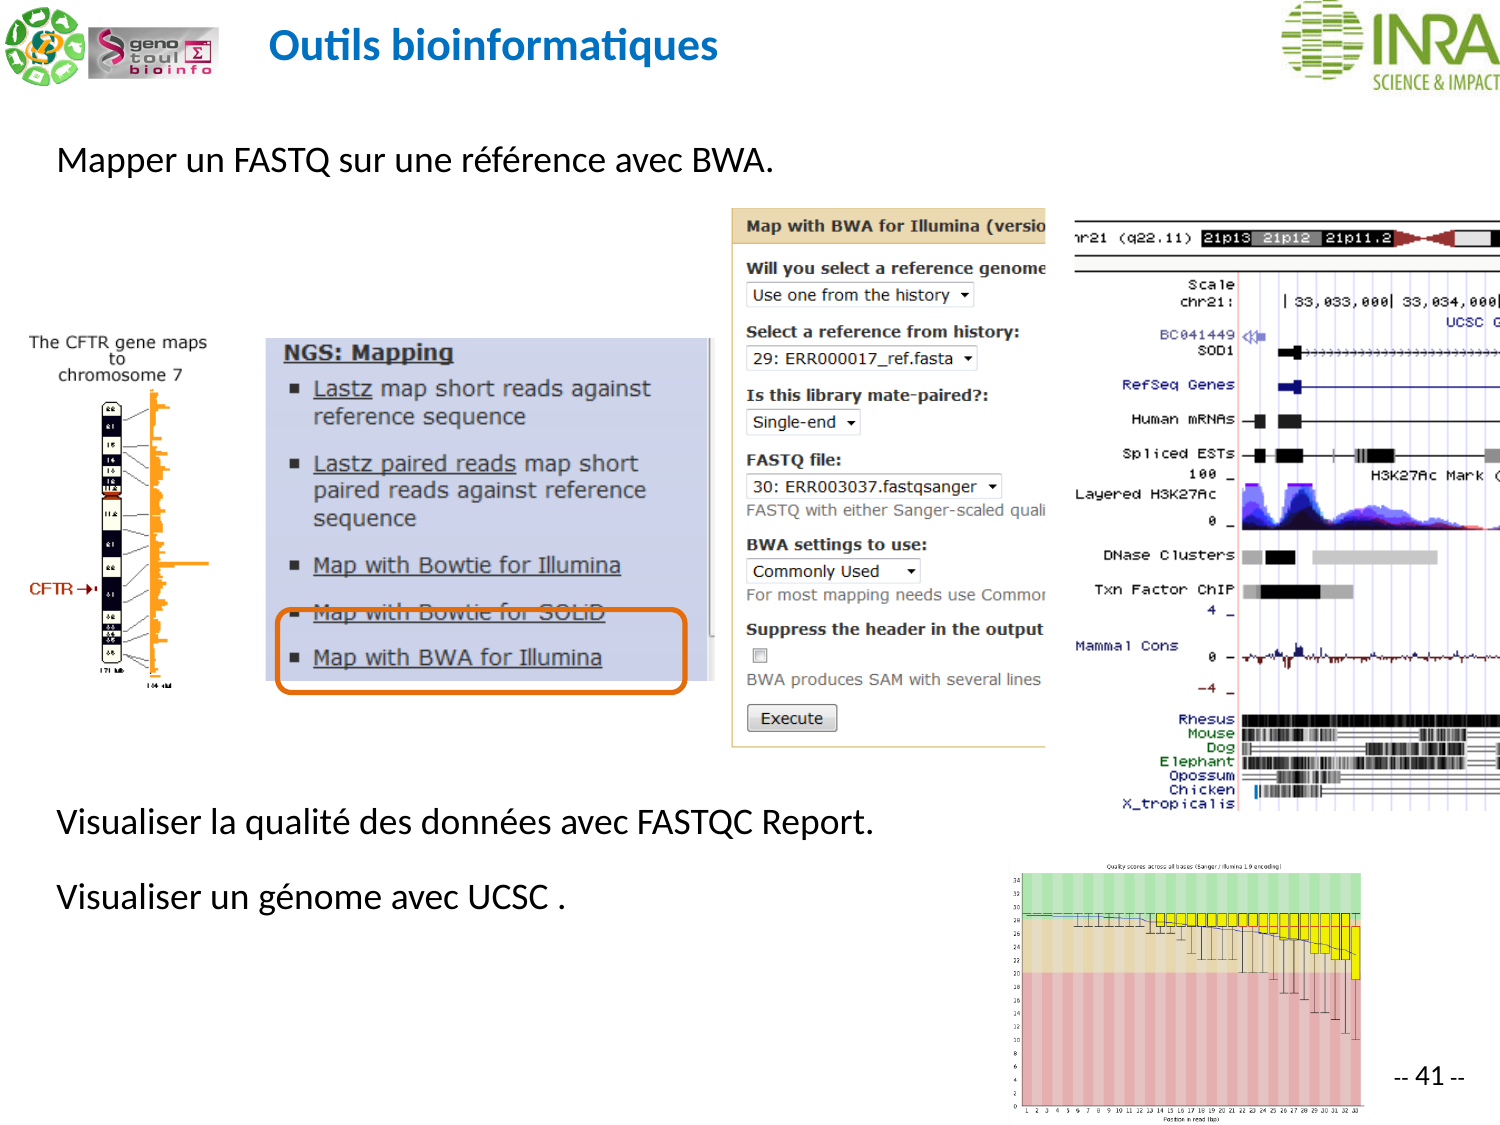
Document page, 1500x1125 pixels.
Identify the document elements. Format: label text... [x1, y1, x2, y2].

picture [281, 613, 682, 681]
text_box Outils bioinformatiques [253, 19, 1270, 90]
picture [265, 338, 715, 681]
picture [726, 208, 1046, 752]
picture [88, 27, 219, 79]
picture [29, 401, 210, 688]
text_box Mapper un FASTQ sur une référence avec BWA. [41, 137, 1500, 190]
text_box Visualiser la qualité des données avec FASTQC Report. Visualiser un génome avec UCSC . [41, 799, 1294, 927]
picture [1009, 858, 1365, 1125]
picture [5, 7, 85, 86]
text_box http://www.genomenewsnetwork.org/ [0, 373, 242, 401]
picture [1281, 0, 1500, 110]
picture [29, 326, 210, 373]
picture [1074, 219, 1500, 811]
